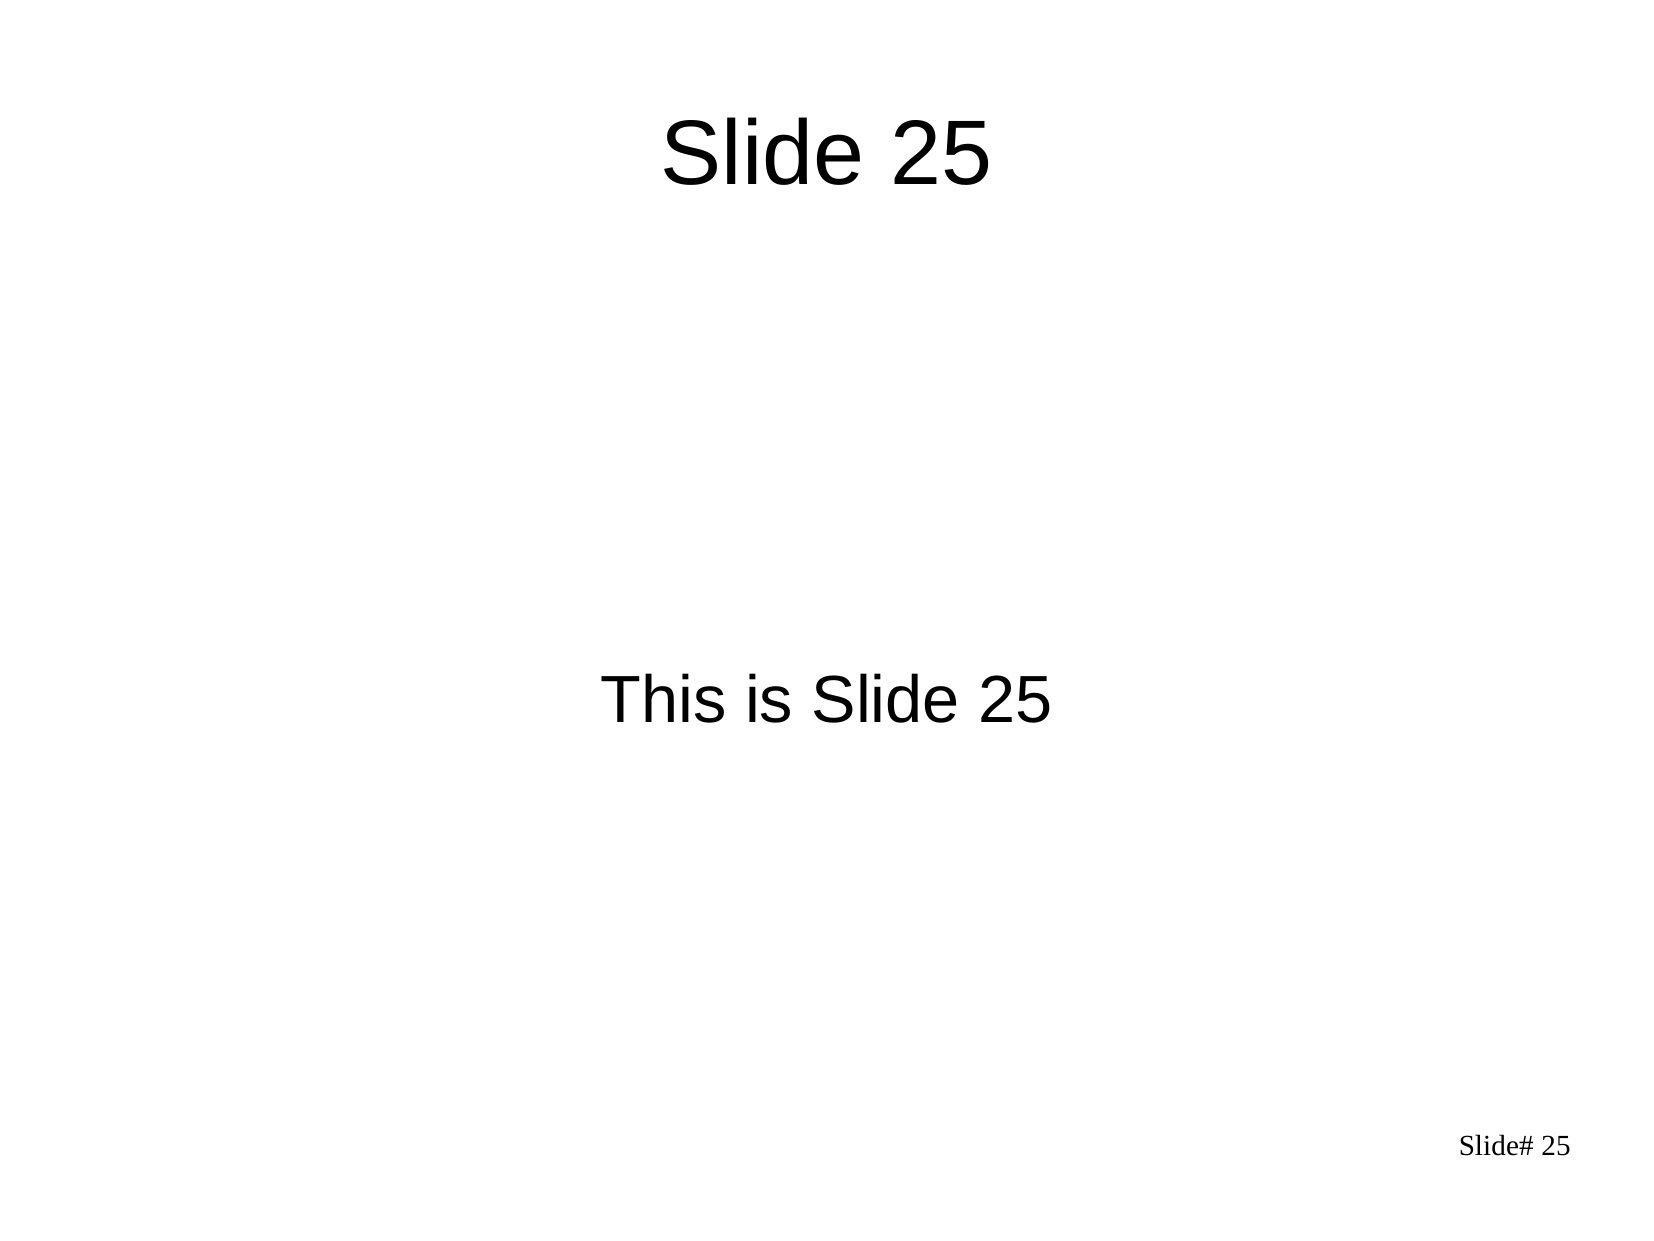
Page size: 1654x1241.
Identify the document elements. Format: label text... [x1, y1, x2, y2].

title Slide 25 [82, 49, 1571, 257]
subtitle This is Slide 25 [82, 290, 1571, 1109]
